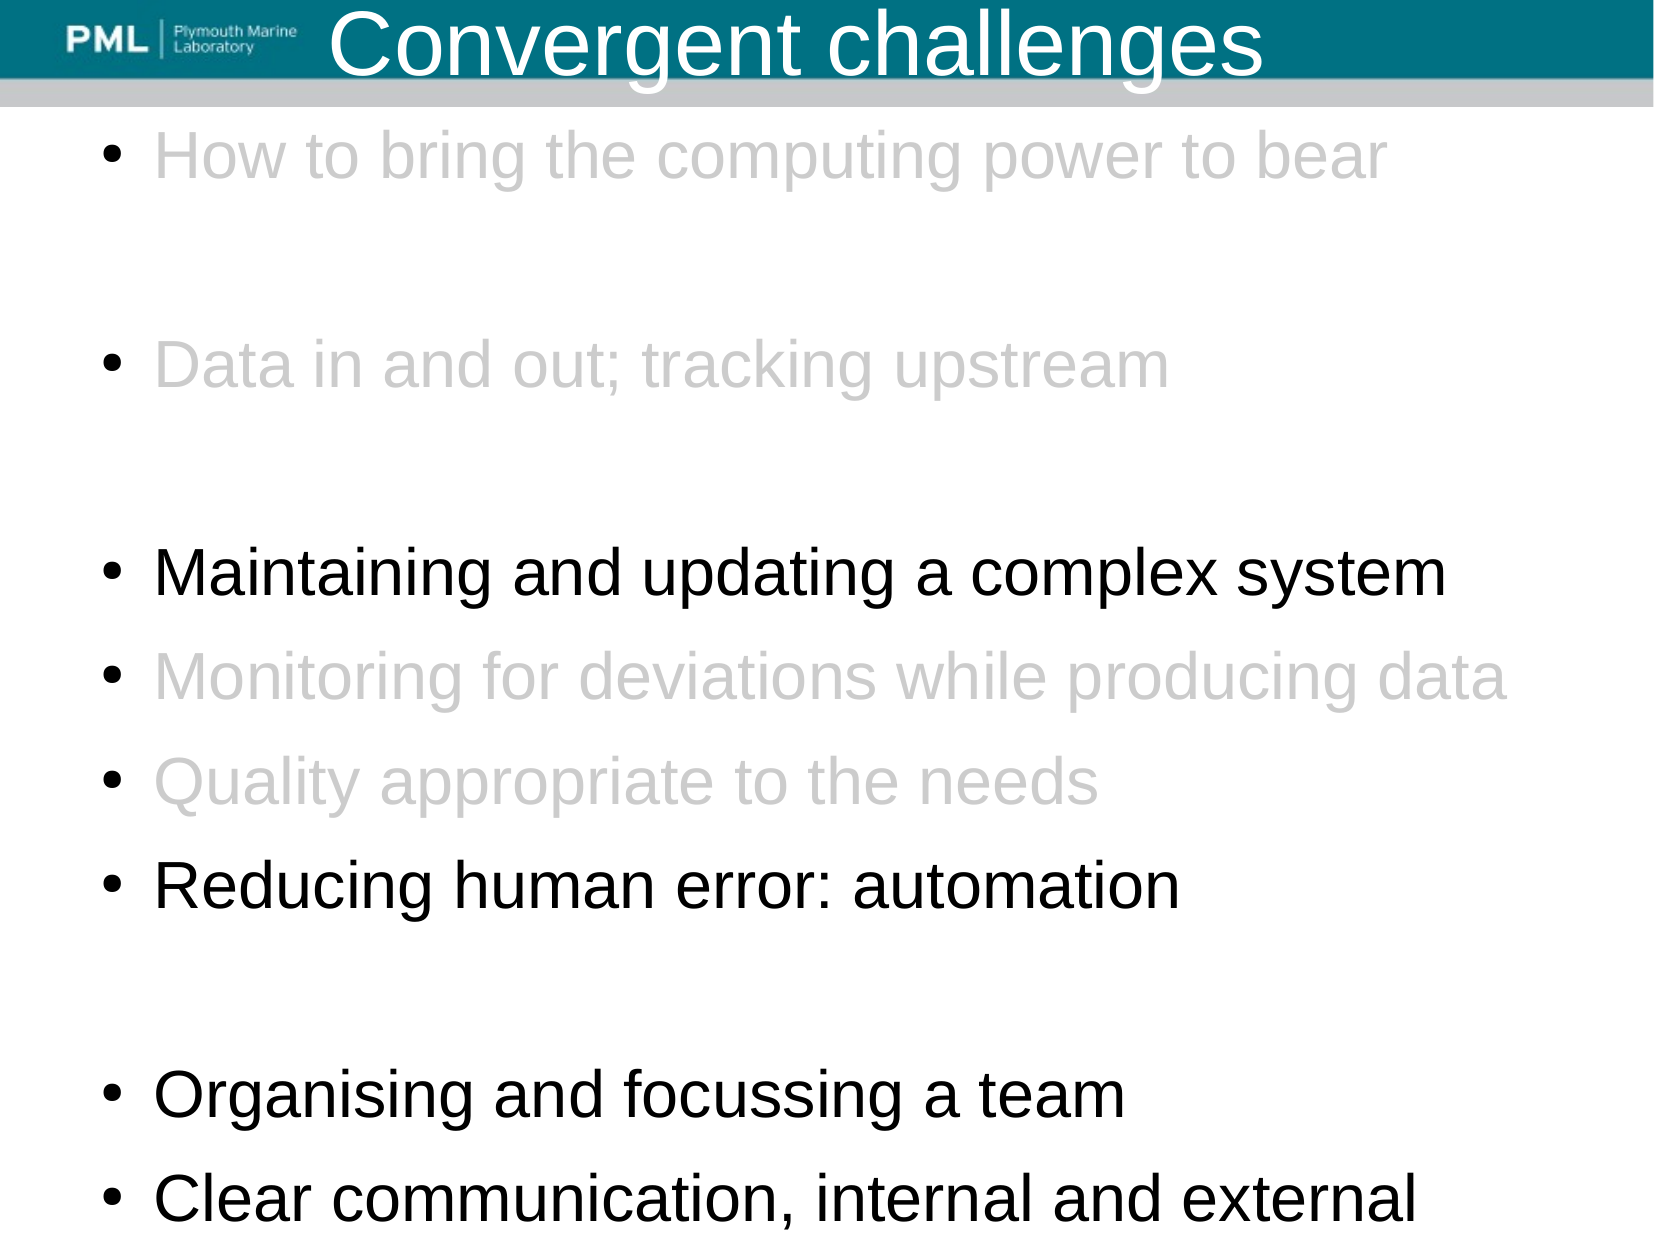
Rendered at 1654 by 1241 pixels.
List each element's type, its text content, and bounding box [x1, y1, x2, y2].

list How to bring the computing power to bear Data in and out; tracking upstream Maintaining and updating a complex system Monitoring for deviations while producing data Quality appropriate to the needs Reducing human error: automation Organising and focussing a team Clear communication, internal and external [82, 118, 1571, 1236]
title Convergent challenges [324, 0, 1270, 96]
picture [0, 0, 1654, 107]
